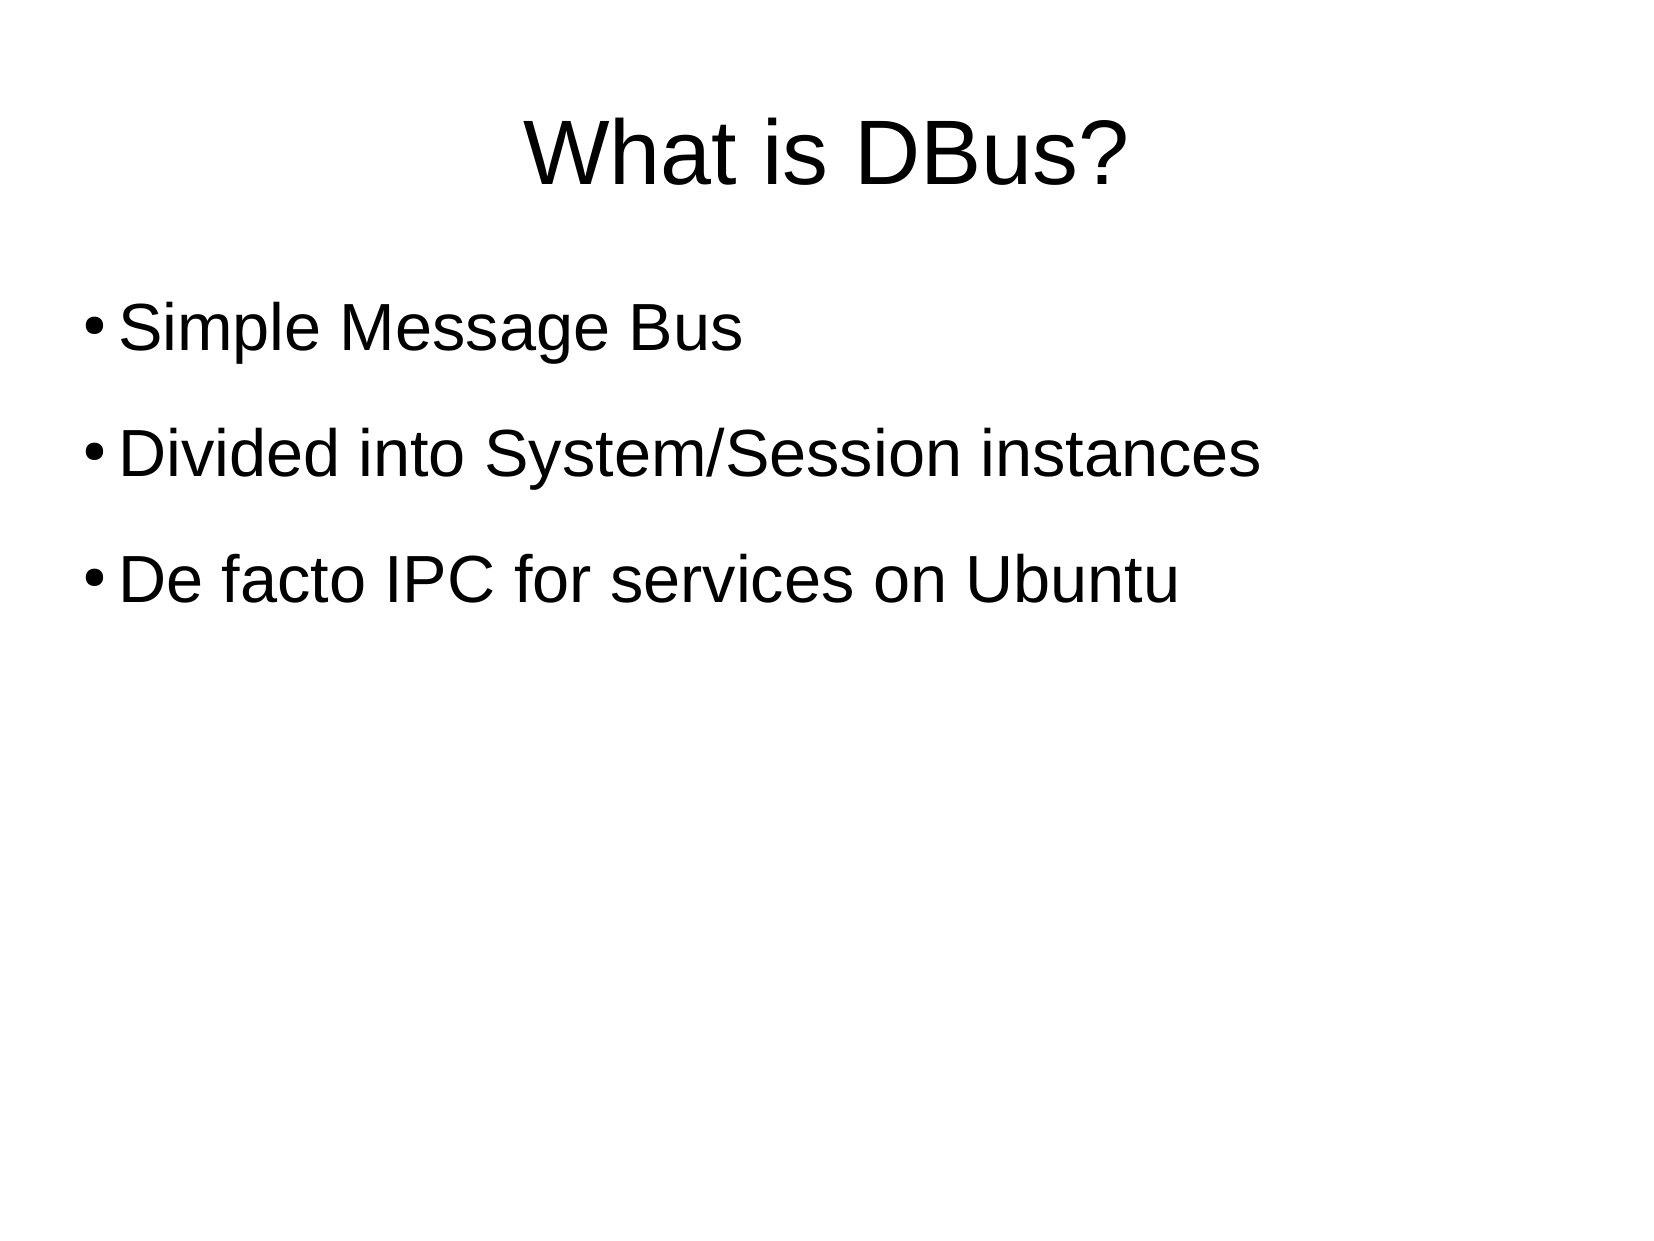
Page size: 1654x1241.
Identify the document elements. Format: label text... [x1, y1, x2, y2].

subtitle Simple Message Bus Divided into System/Session instances De facto IPC for services on Ubuntu [82, 290, 1571, 1010]
title What is DBus? [82, 49, 1571, 257]
